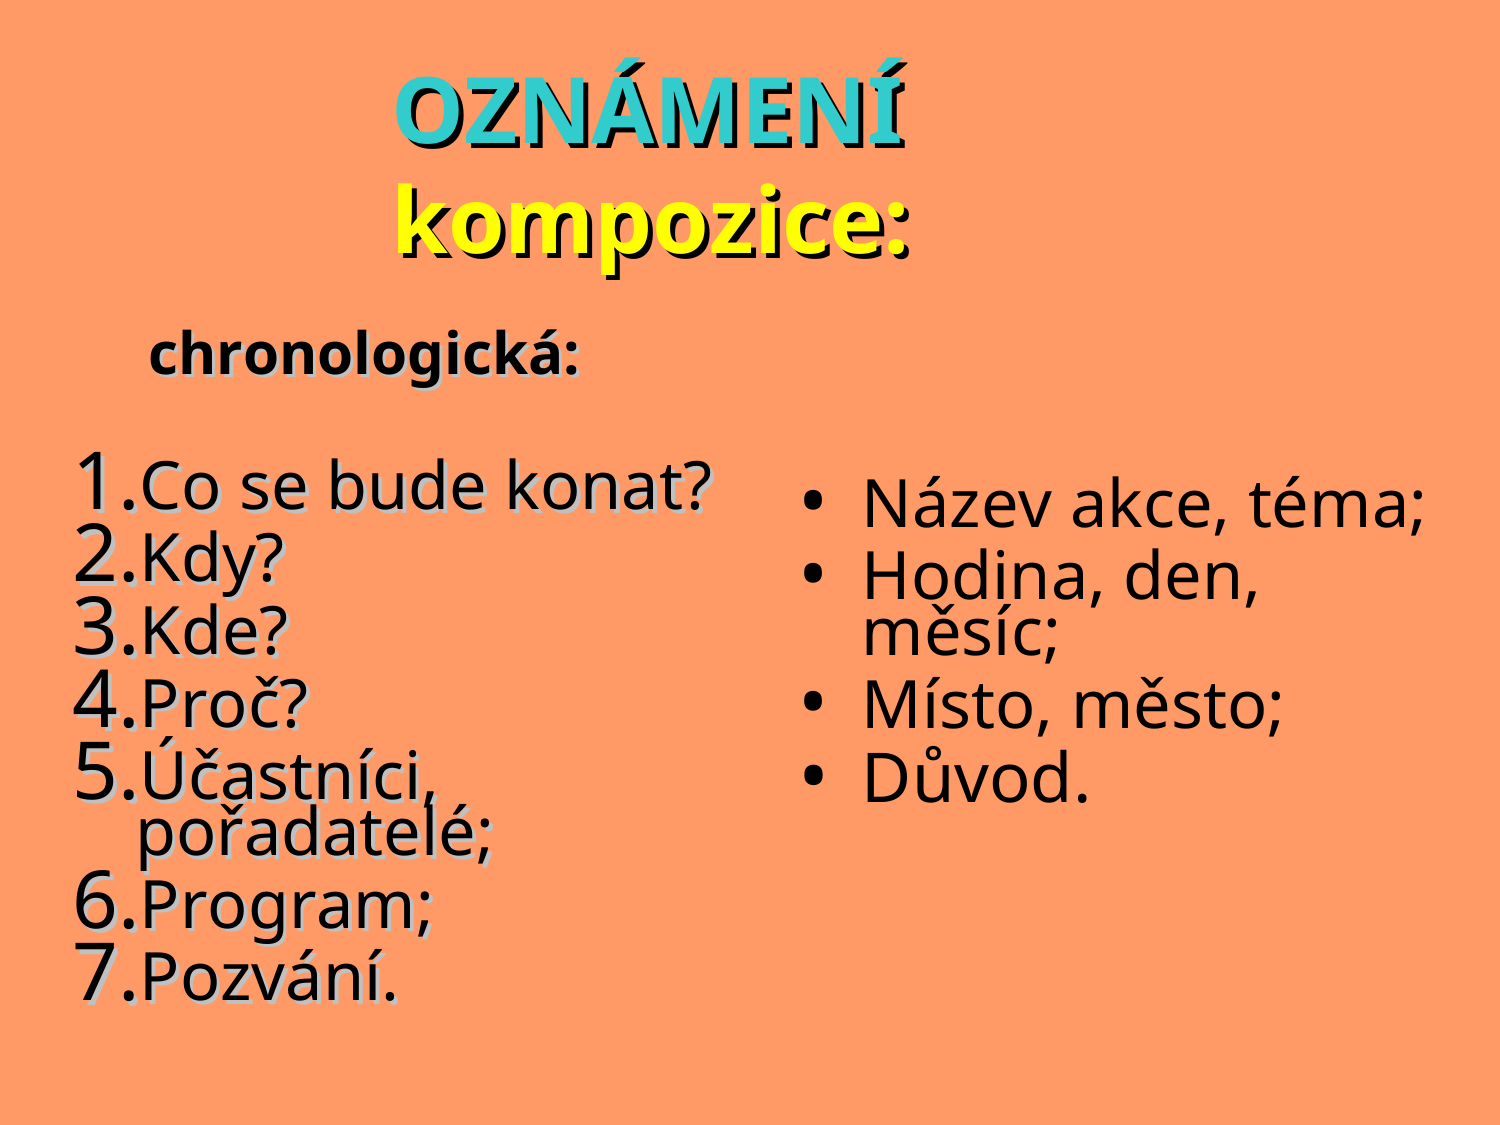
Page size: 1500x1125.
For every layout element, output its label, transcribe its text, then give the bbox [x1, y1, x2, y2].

list chronologická: Co se bude konat? Kdy? Kde? Proč? Účastníci, pořadatelé; Program; Pozvání. [46, 328, 757, 1093]
title OZNÁMENÍ kompozice: [75, 43, 1426, 279]
list Název akce, téma; Hodina, den, měsíc; Místo, město; Důvod. [773, 398, 1483, 1079]
